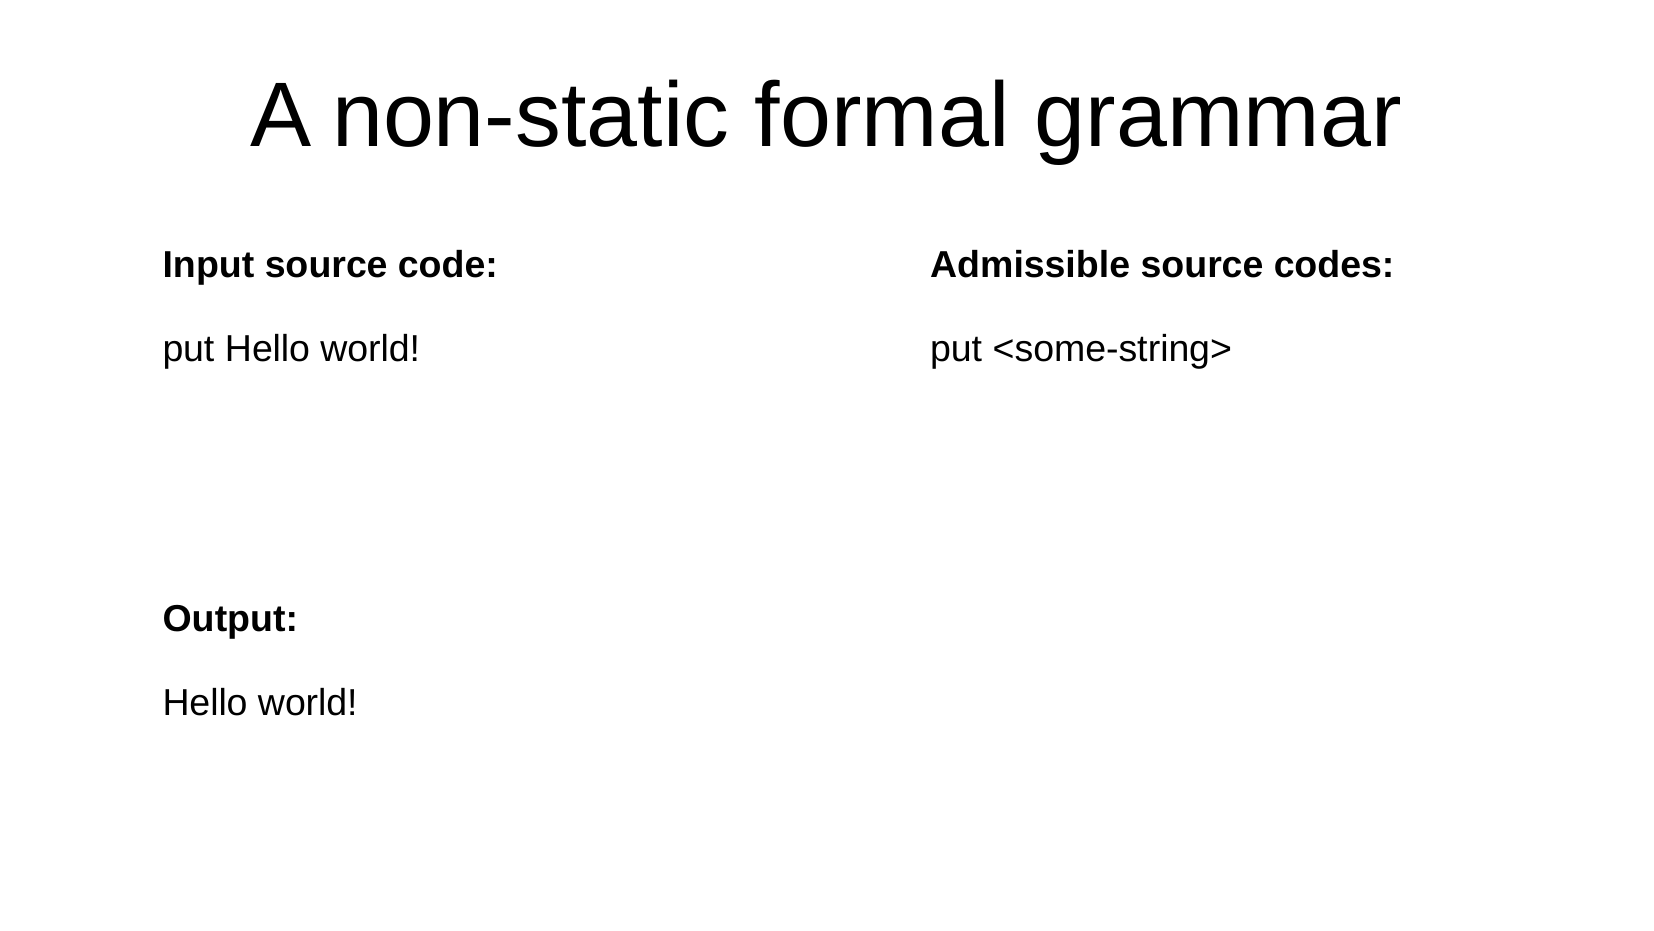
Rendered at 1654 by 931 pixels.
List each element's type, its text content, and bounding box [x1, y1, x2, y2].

text_box Input source code: put Hello world! [147, 236, 680, 378]
text_box Admissible source codes: put <some-string> [915, 236, 1447, 378]
text_box Output: Hello world! [147, 590, 680, 732]
title A non-static formal grammar [82, 37, 1571, 193]
